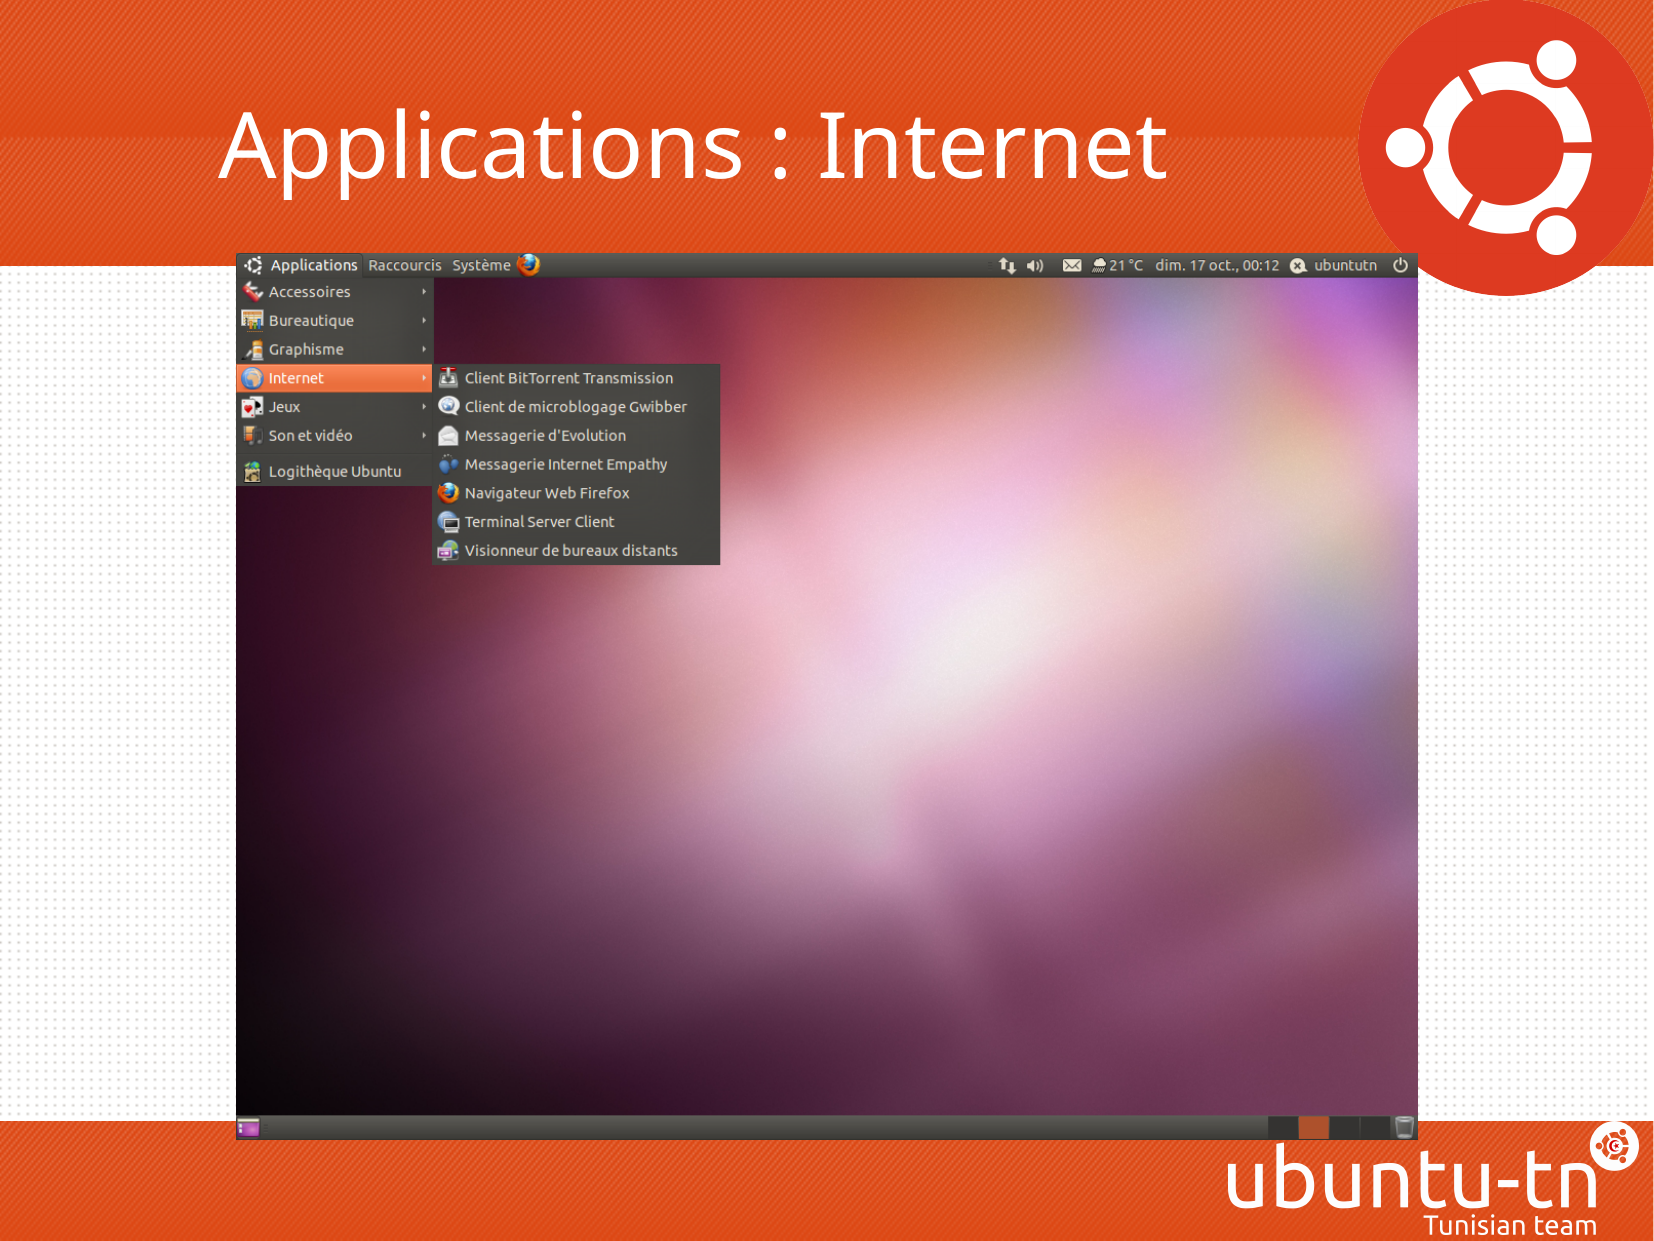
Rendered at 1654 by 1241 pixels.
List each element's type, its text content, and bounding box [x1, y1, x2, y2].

picture [0, 0, 1654, 1241]
title Applications : Internet [29, 36, 1359, 250]
